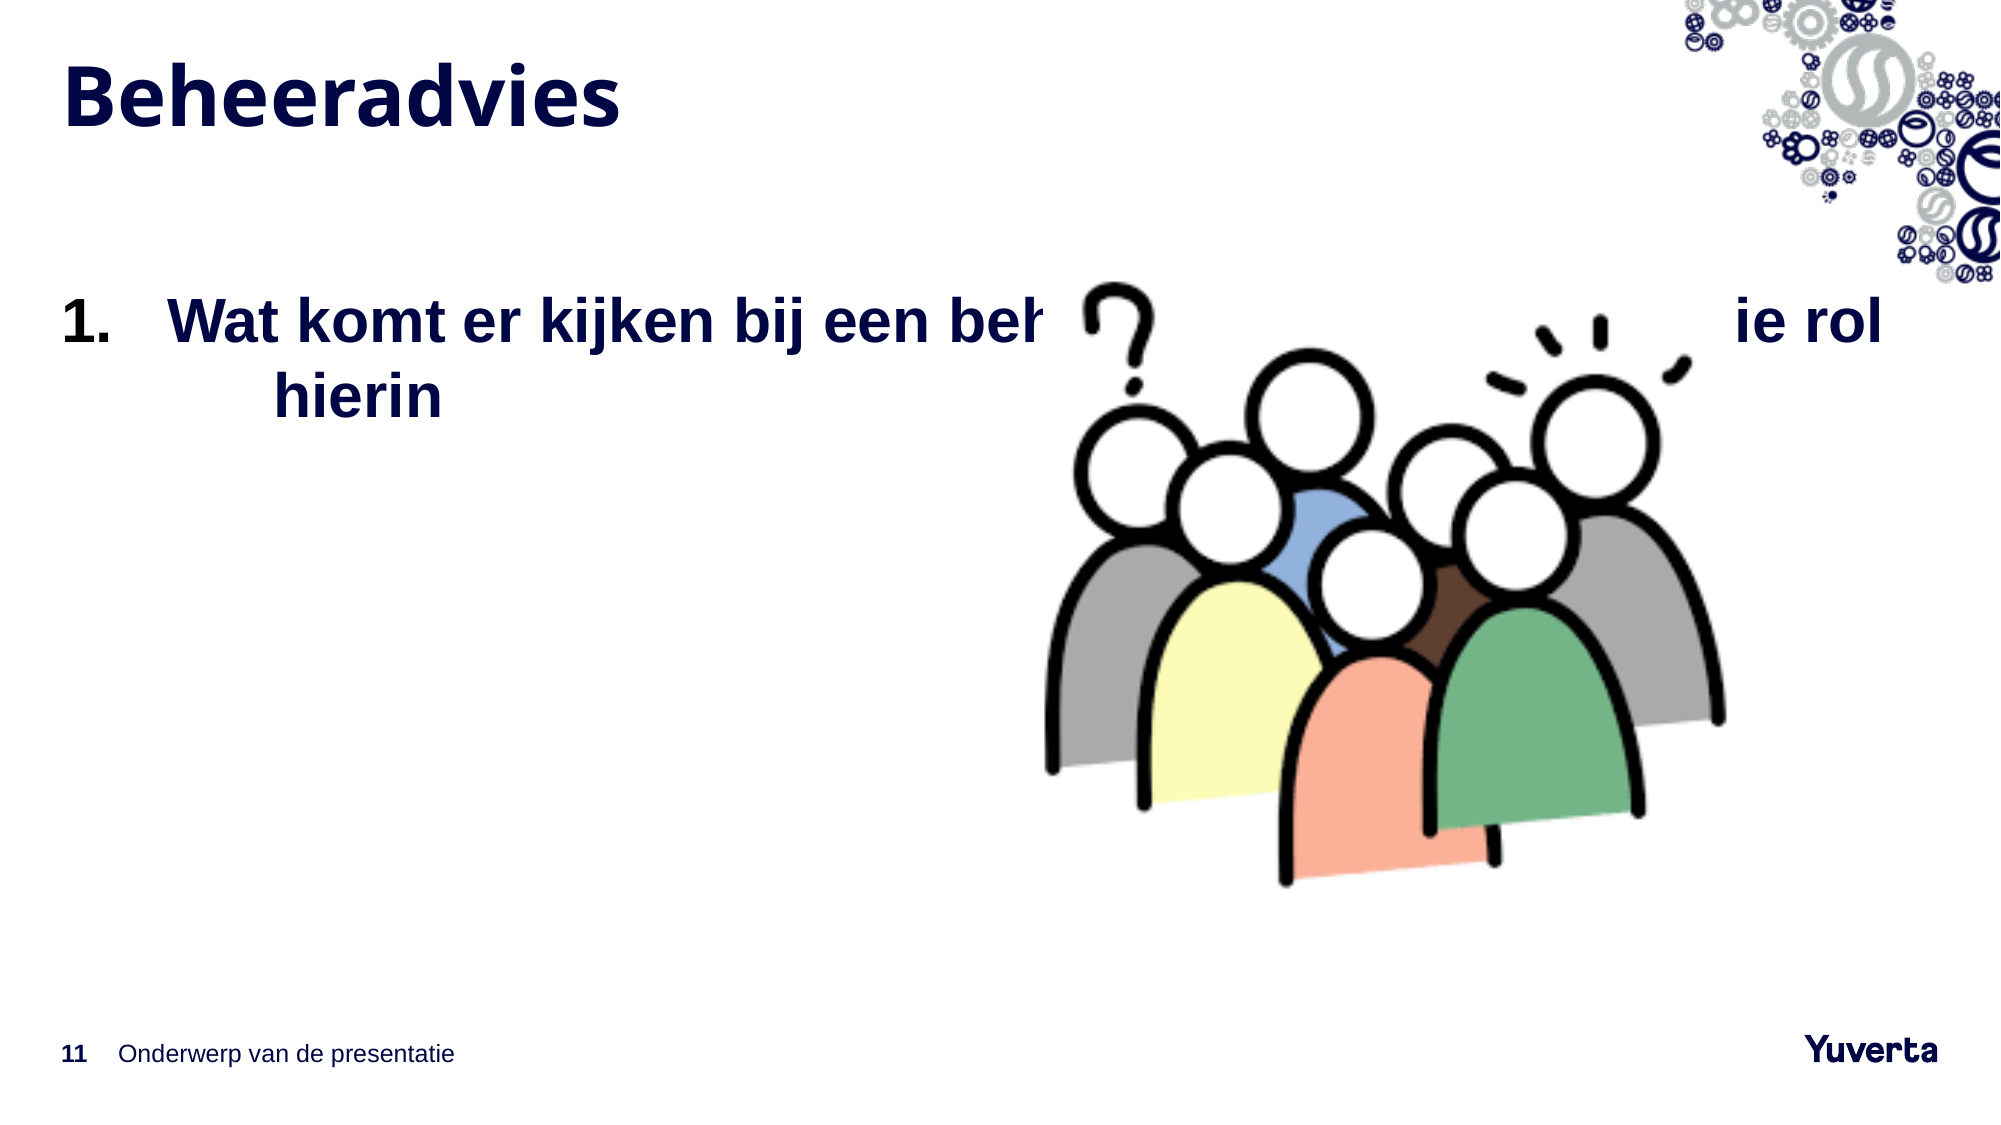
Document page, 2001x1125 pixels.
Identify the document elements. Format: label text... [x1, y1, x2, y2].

text_box Onderwerp van de presentatie [118, 1037, 987, 1074]
text_box ‹nr.› [60, 1037, 113, 1074]
title Beheeradvies [60, 48, 1745, 240]
list Wat komt er kijken bij een beheeradvies en wat is jullie rol hierin [60, 280, 1940, 1006]
picture [1043, 280, 1730, 892]
